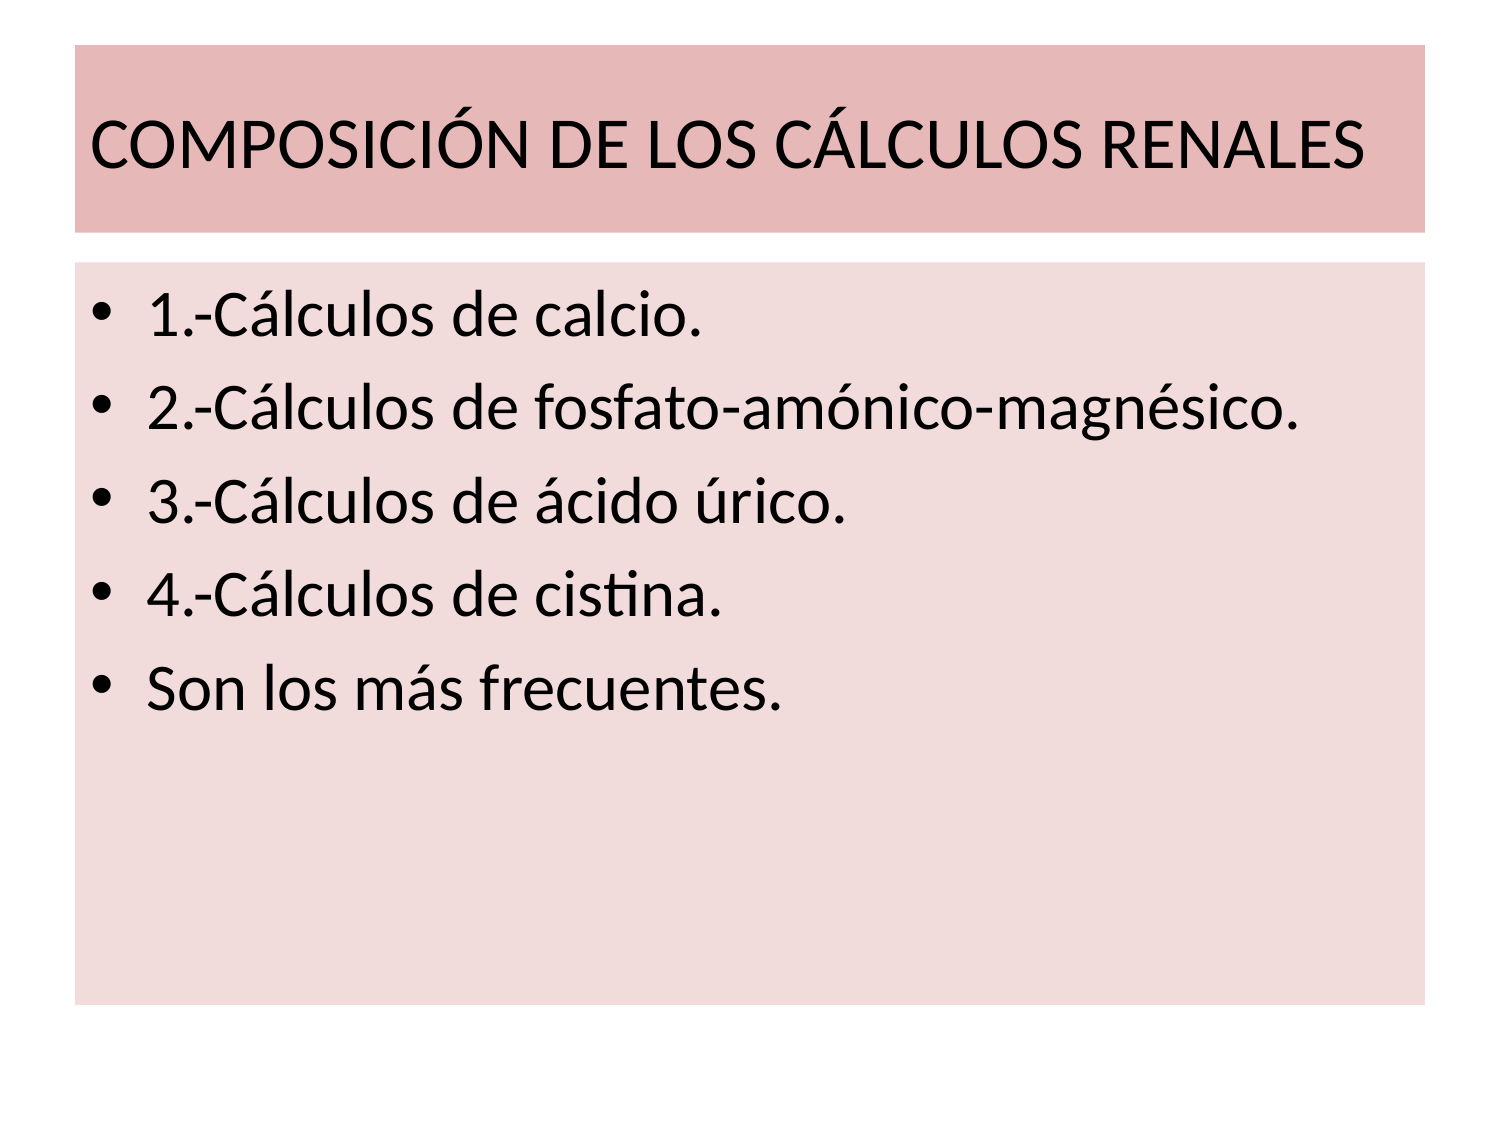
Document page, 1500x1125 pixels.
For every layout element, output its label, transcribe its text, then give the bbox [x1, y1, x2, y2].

list 1.-Cálculos de calcio. 2.-Cálculos de fosfato-amónico-magnésico. 3.-Cálculos de ácido úrico. 4.-Cálculos de cistina. Son los más frecuentes. [75, 262, 1425, 1005]
title COMPOSICIÓN DE LOS CÁLCULOS RENALES [75, 45, 1425, 233]
